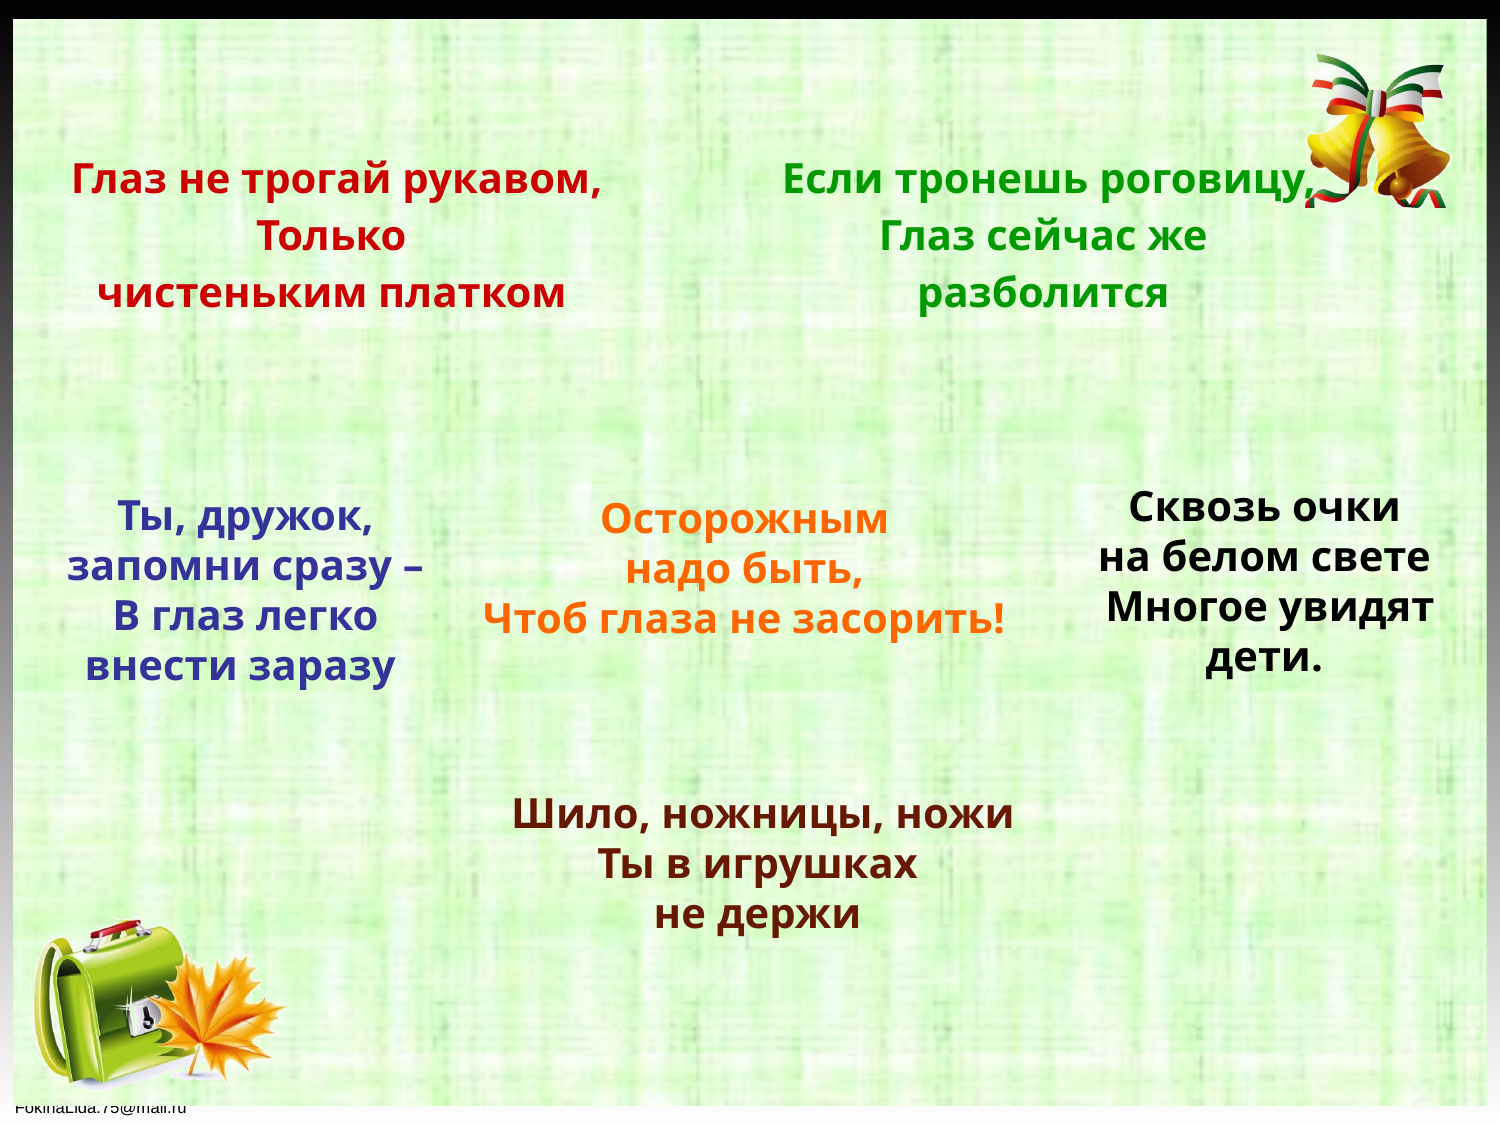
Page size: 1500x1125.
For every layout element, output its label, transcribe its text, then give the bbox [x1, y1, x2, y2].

picture [13, 19, 1487, 1106]
text_box Осторожным надо быть, Чтоб глаза не засорить! [468, 484, 1032, 650]
text_box Шило, ножницы, ножи Ты в игрушках не держи [496, 779, 1030, 946]
text_box Сквозь очки на белом свете Многое увидят дети. [1063, 472, 1477, 688]
text_box Ты, дружок, запомни сразу – В глаз легко внести заразу [51, 481, 450, 697]
text_box Глаз не трогай рукавом, Только чистеньким платком [35, 141, 638, 426]
text_box Если тронешь роговицу, Глаз сейчас же разболится [755, 141, 1342, 402]
